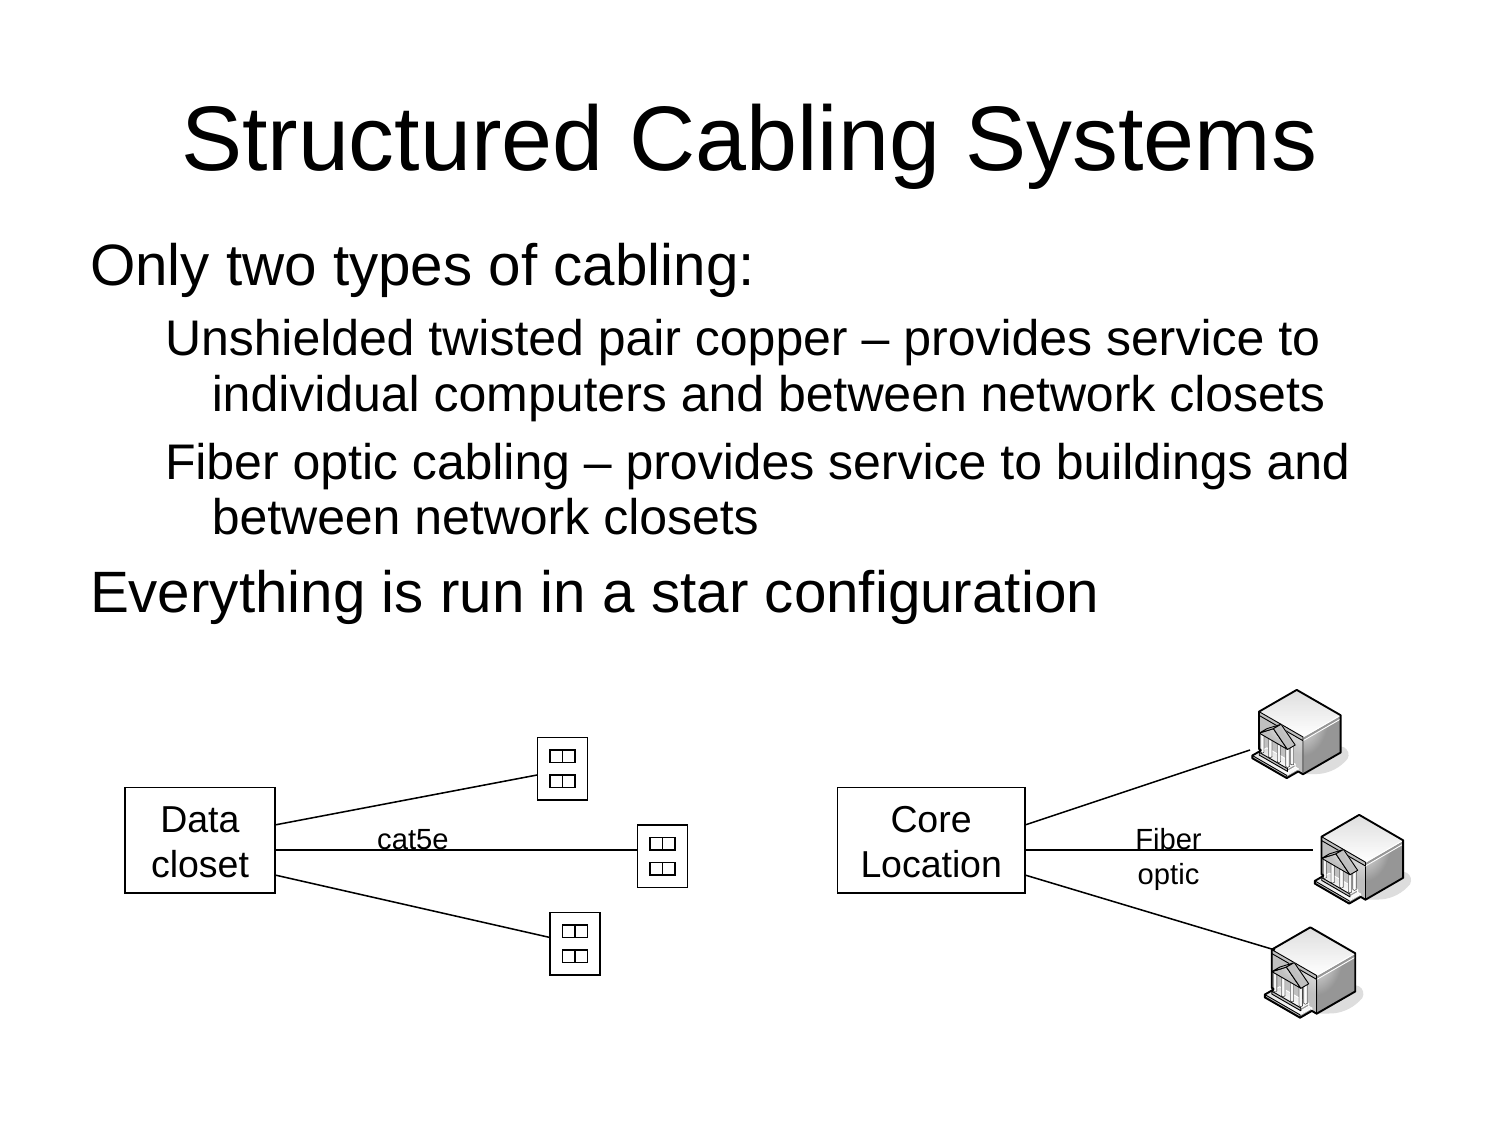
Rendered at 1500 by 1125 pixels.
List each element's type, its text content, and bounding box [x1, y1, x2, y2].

text_box Data closet [125, 787, 276, 893]
chart [1250, 687, 1351, 781]
list Only two types of cabling: Unshielded twisted pair copper – provides service to individual computers and between network closets Fiber optic cabling – provides service to buildings and between network closets Everything is run in a star configuration [74, 224, 1450, 963]
text_box Core Location [837, 787, 1026, 893]
text_box Fiber optic [1100, 812, 1238, 898]
text_box [1312, 812, 1413, 907]
text_box [537, 737, 588, 800]
text_box [1262, 924, 1365, 1021]
text_box cat5e [362, 812, 501, 863]
title Structured Cabling Systems [75, 45, 1426, 224]
text_box [637, 825, 688, 888]
text_box [549, 912, 600, 976]
